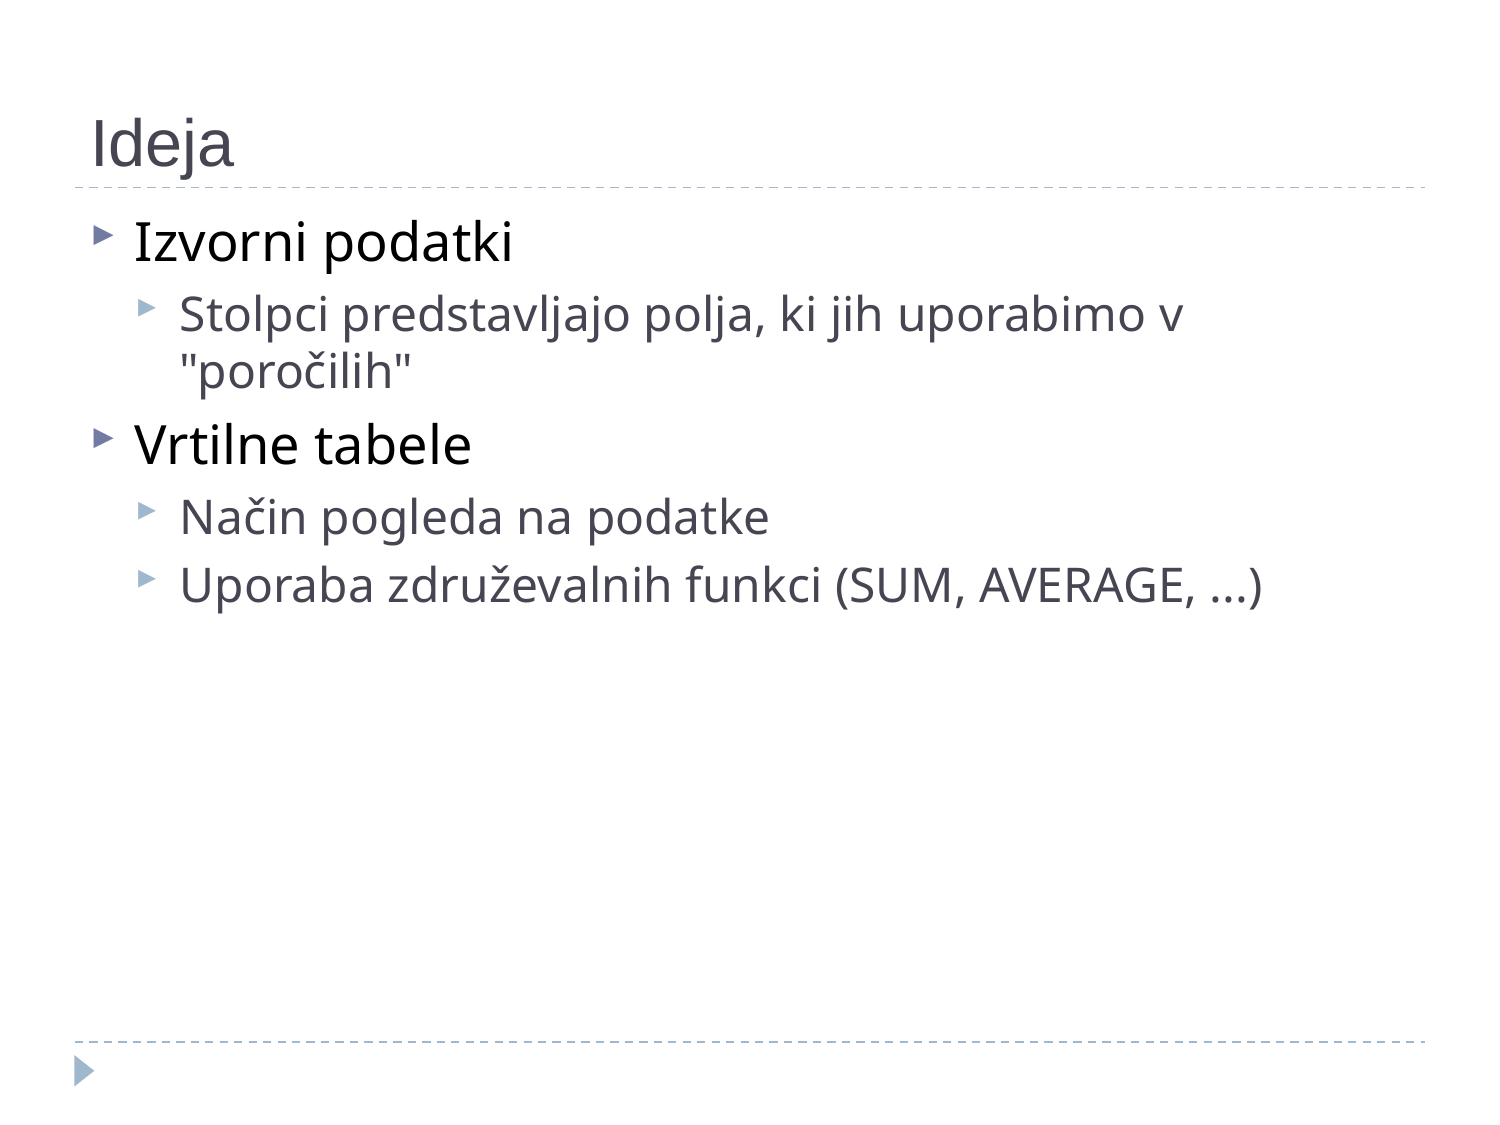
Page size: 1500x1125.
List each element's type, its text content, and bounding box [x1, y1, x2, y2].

title Ideja [75, 24, 1425, 188]
list Izvorni podatki Stolpci predstavljajo polja, ki jih uporabimo v "poročilih" Vrtilne tabele Način pogleda na podatke Uporaba združevalnih funkci (SUM, AVERAGE, ...) [75, 200, 1425, 1006]
